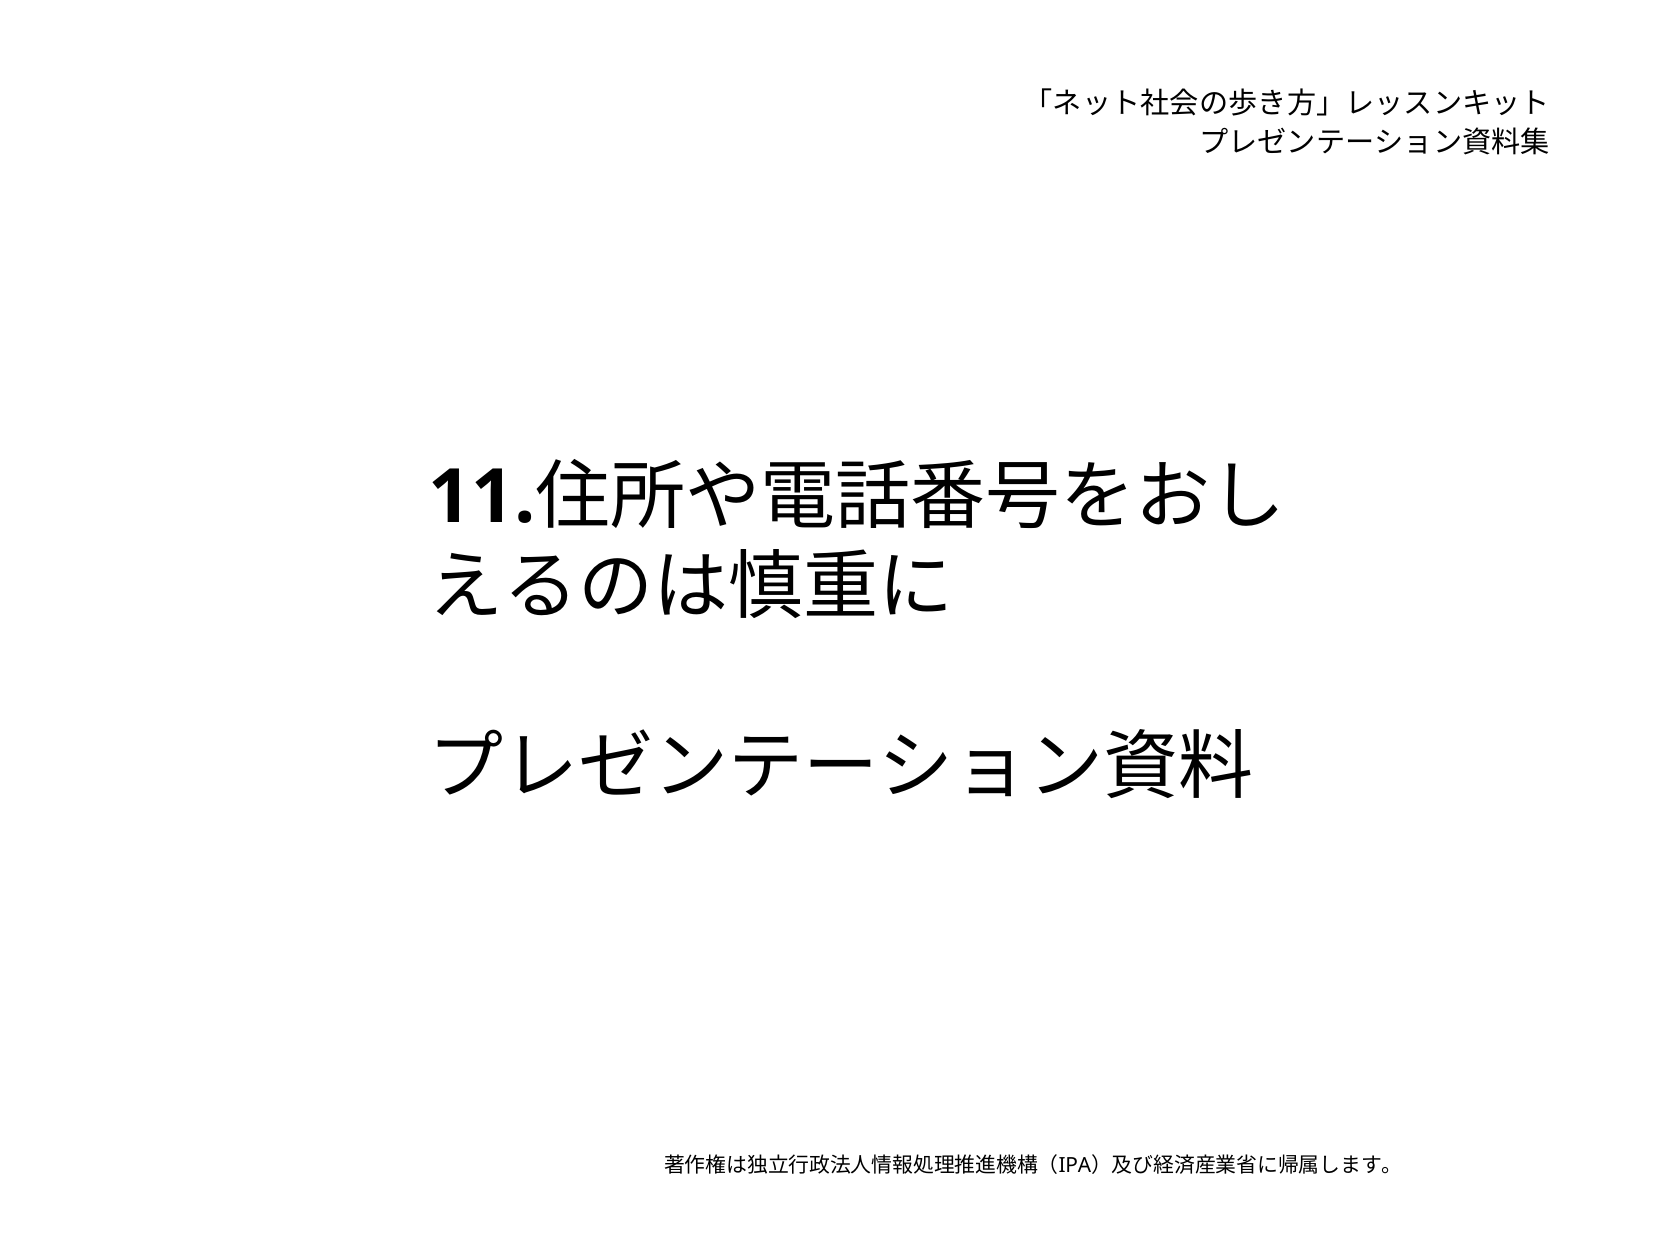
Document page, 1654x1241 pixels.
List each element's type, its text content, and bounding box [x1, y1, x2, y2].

text_box 著作権は独立行政法人情報処理推進機構（IPA）及び経済産業省に帰属します。 [649, 1145, 1536, 1186]
text_box 11.住所や電話番号をおしえるのは慎重に プレゼンテーション資料 [413, 442, 1329, 819]
text_box 「ネット社会の歩き方」レッスンキット プレゼンテーション資料集 [1003, 74, 1566, 169]
